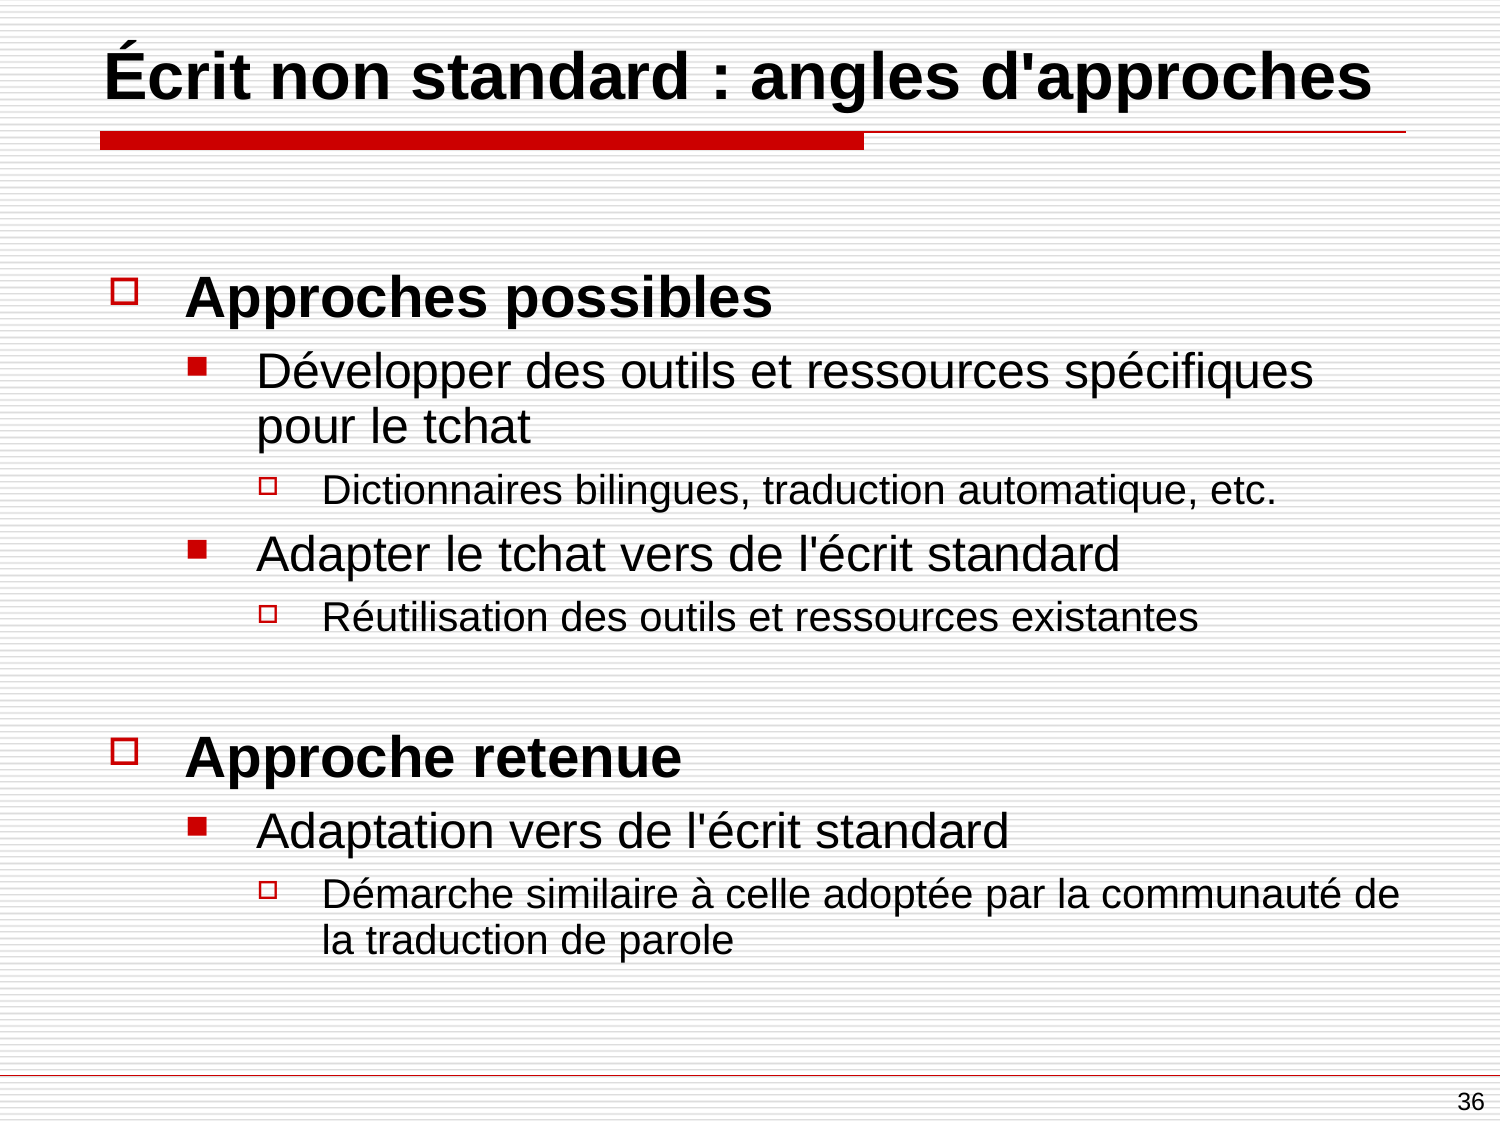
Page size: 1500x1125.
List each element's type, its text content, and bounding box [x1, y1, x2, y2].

title Écrit non standard : angles d'approches [88, 31, 1418, 122]
list Approches possibles Développer des outils et ressources spécifiques pour le tchat Dictionnaires bilingues, traduction automatique, etc. Adapter le tchat vers de l'écrit standard Réutilisation des outils et ressources existantes Approche retenue Adaptation vers de l'écrit standard Démarche similaire à celle adoptée par la communauté de la traduction de parole [92, 177, 1418, 1063]
picture [0, 1076, 1500, 1125]
picture [0, 0, 1500, 1075]
